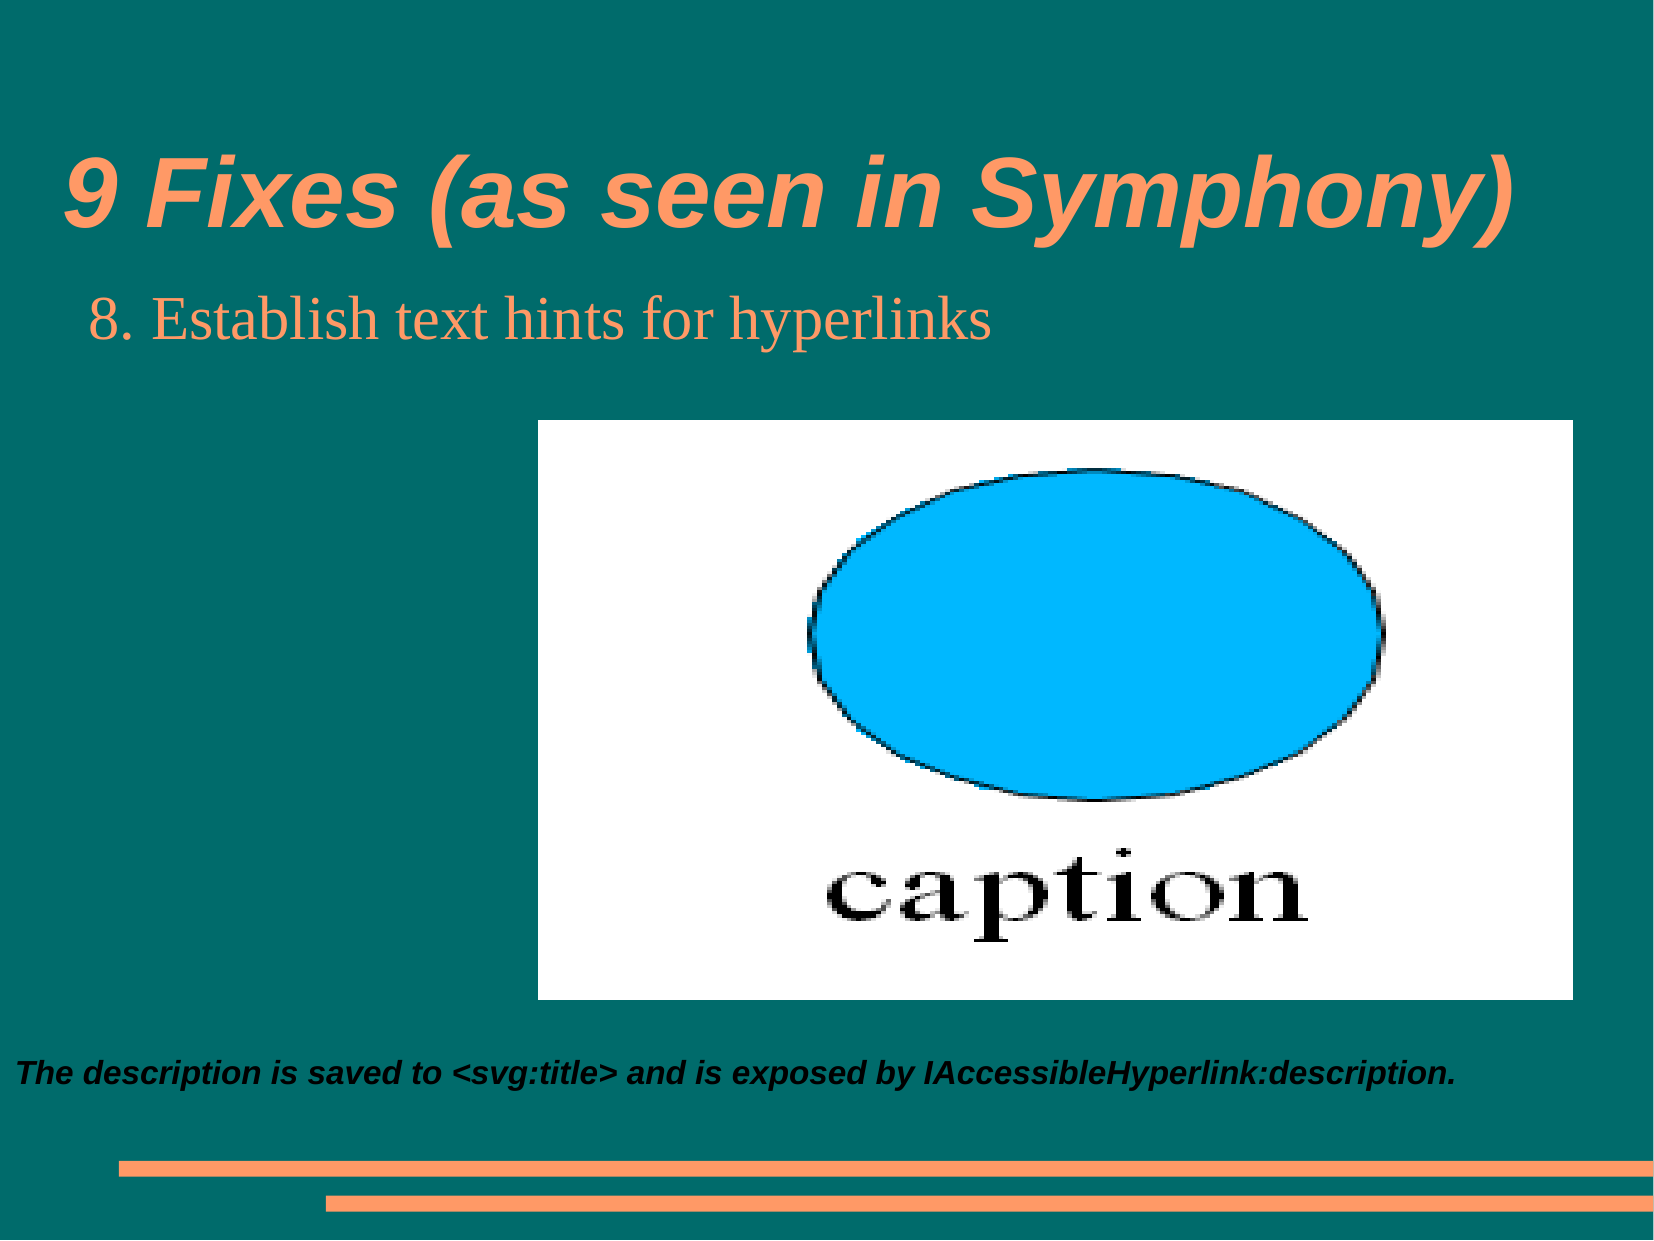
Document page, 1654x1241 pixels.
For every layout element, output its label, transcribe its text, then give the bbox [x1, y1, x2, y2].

list 8. Establish text hints for hyperlinks [70, 283, 1545, 381]
chart [538, 420, 1573, 1000]
text_box The description is saved to <svg:title> and is exposed by IAccessibleHyperlink:description. [0, 1048, 1491, 1139]
title 9 Fixes (as seen in Symphony) [62, 134, 1612, 251]
